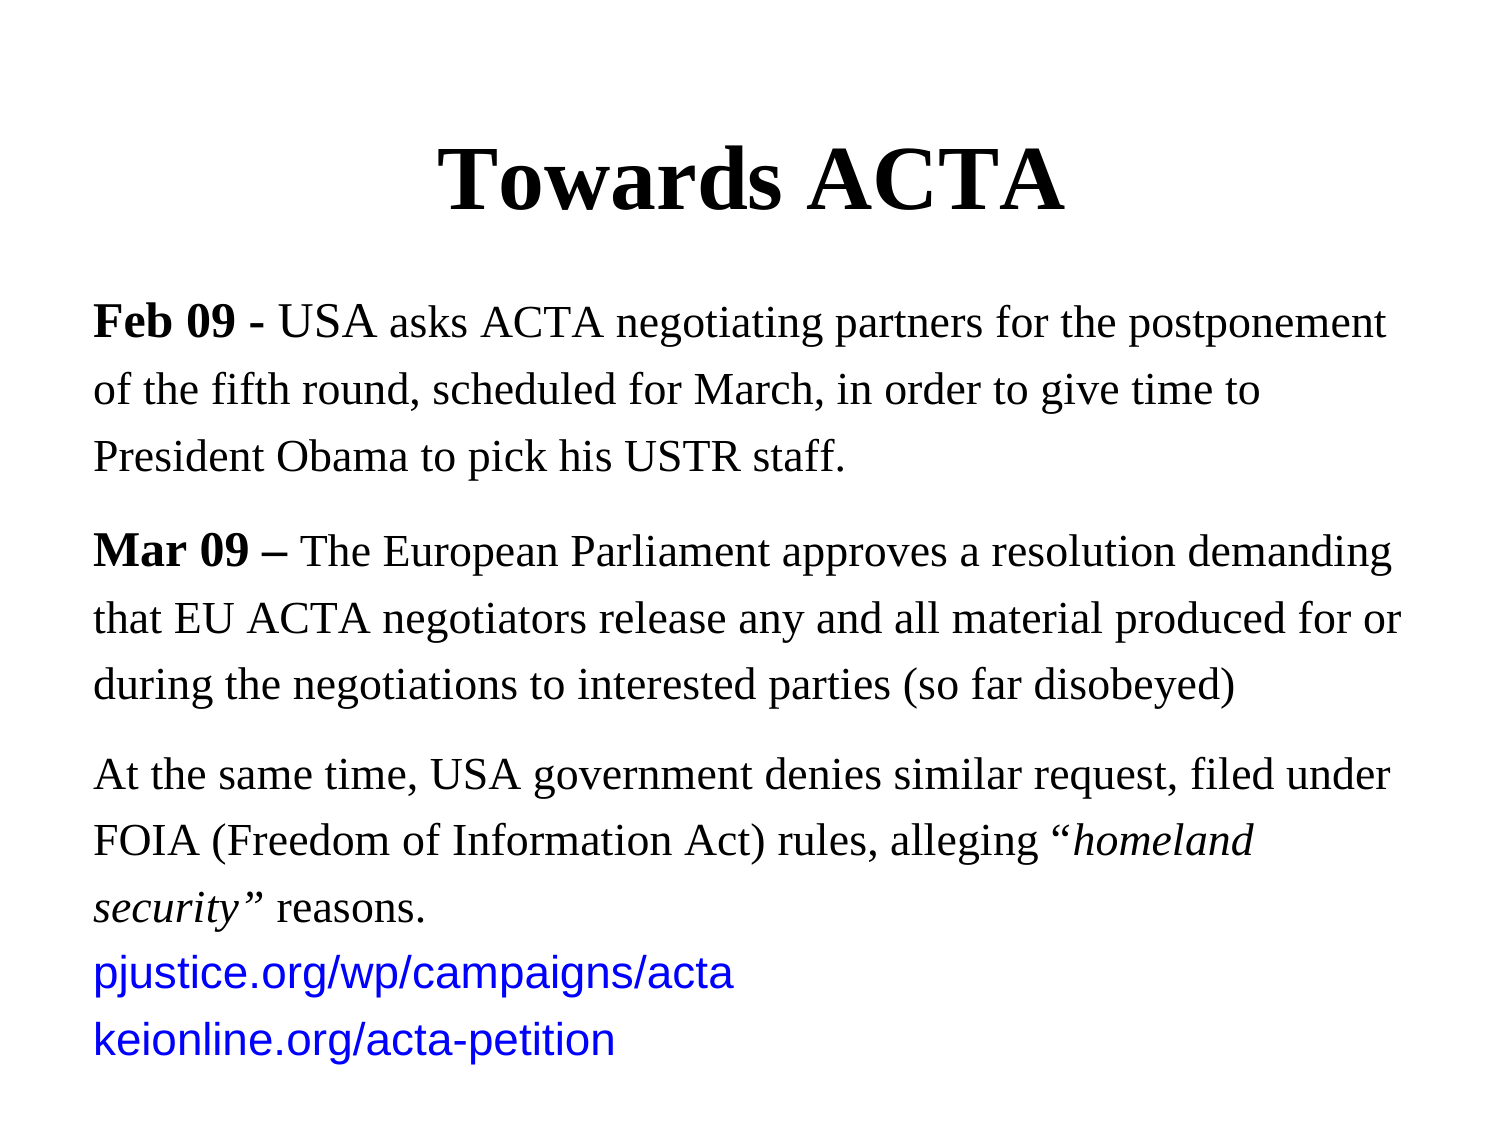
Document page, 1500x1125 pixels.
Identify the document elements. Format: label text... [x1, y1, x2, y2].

title Towards ACTA [87, 52, 1416, 268]
text_box Feb 09 - USA asks ACTA negotiating partners for the postponement of the fifth round, scheduled for March, in order to give time to President Obama to pick his USTR staff. Mar 09 – The European Parliament approves a resolution demanding that EU ACTA negotiators release any and all material produced for or during the negotiations to interested parties (so far disobeyed) At the same time, USA government denies similar request, filed under FOIA (Freedom of Information Act) rules, alleging “homeland security” reasons. pjustice.org/wp/campaigns/acta keionline.org/acta-petition [78, 268, 1432, 1073]
